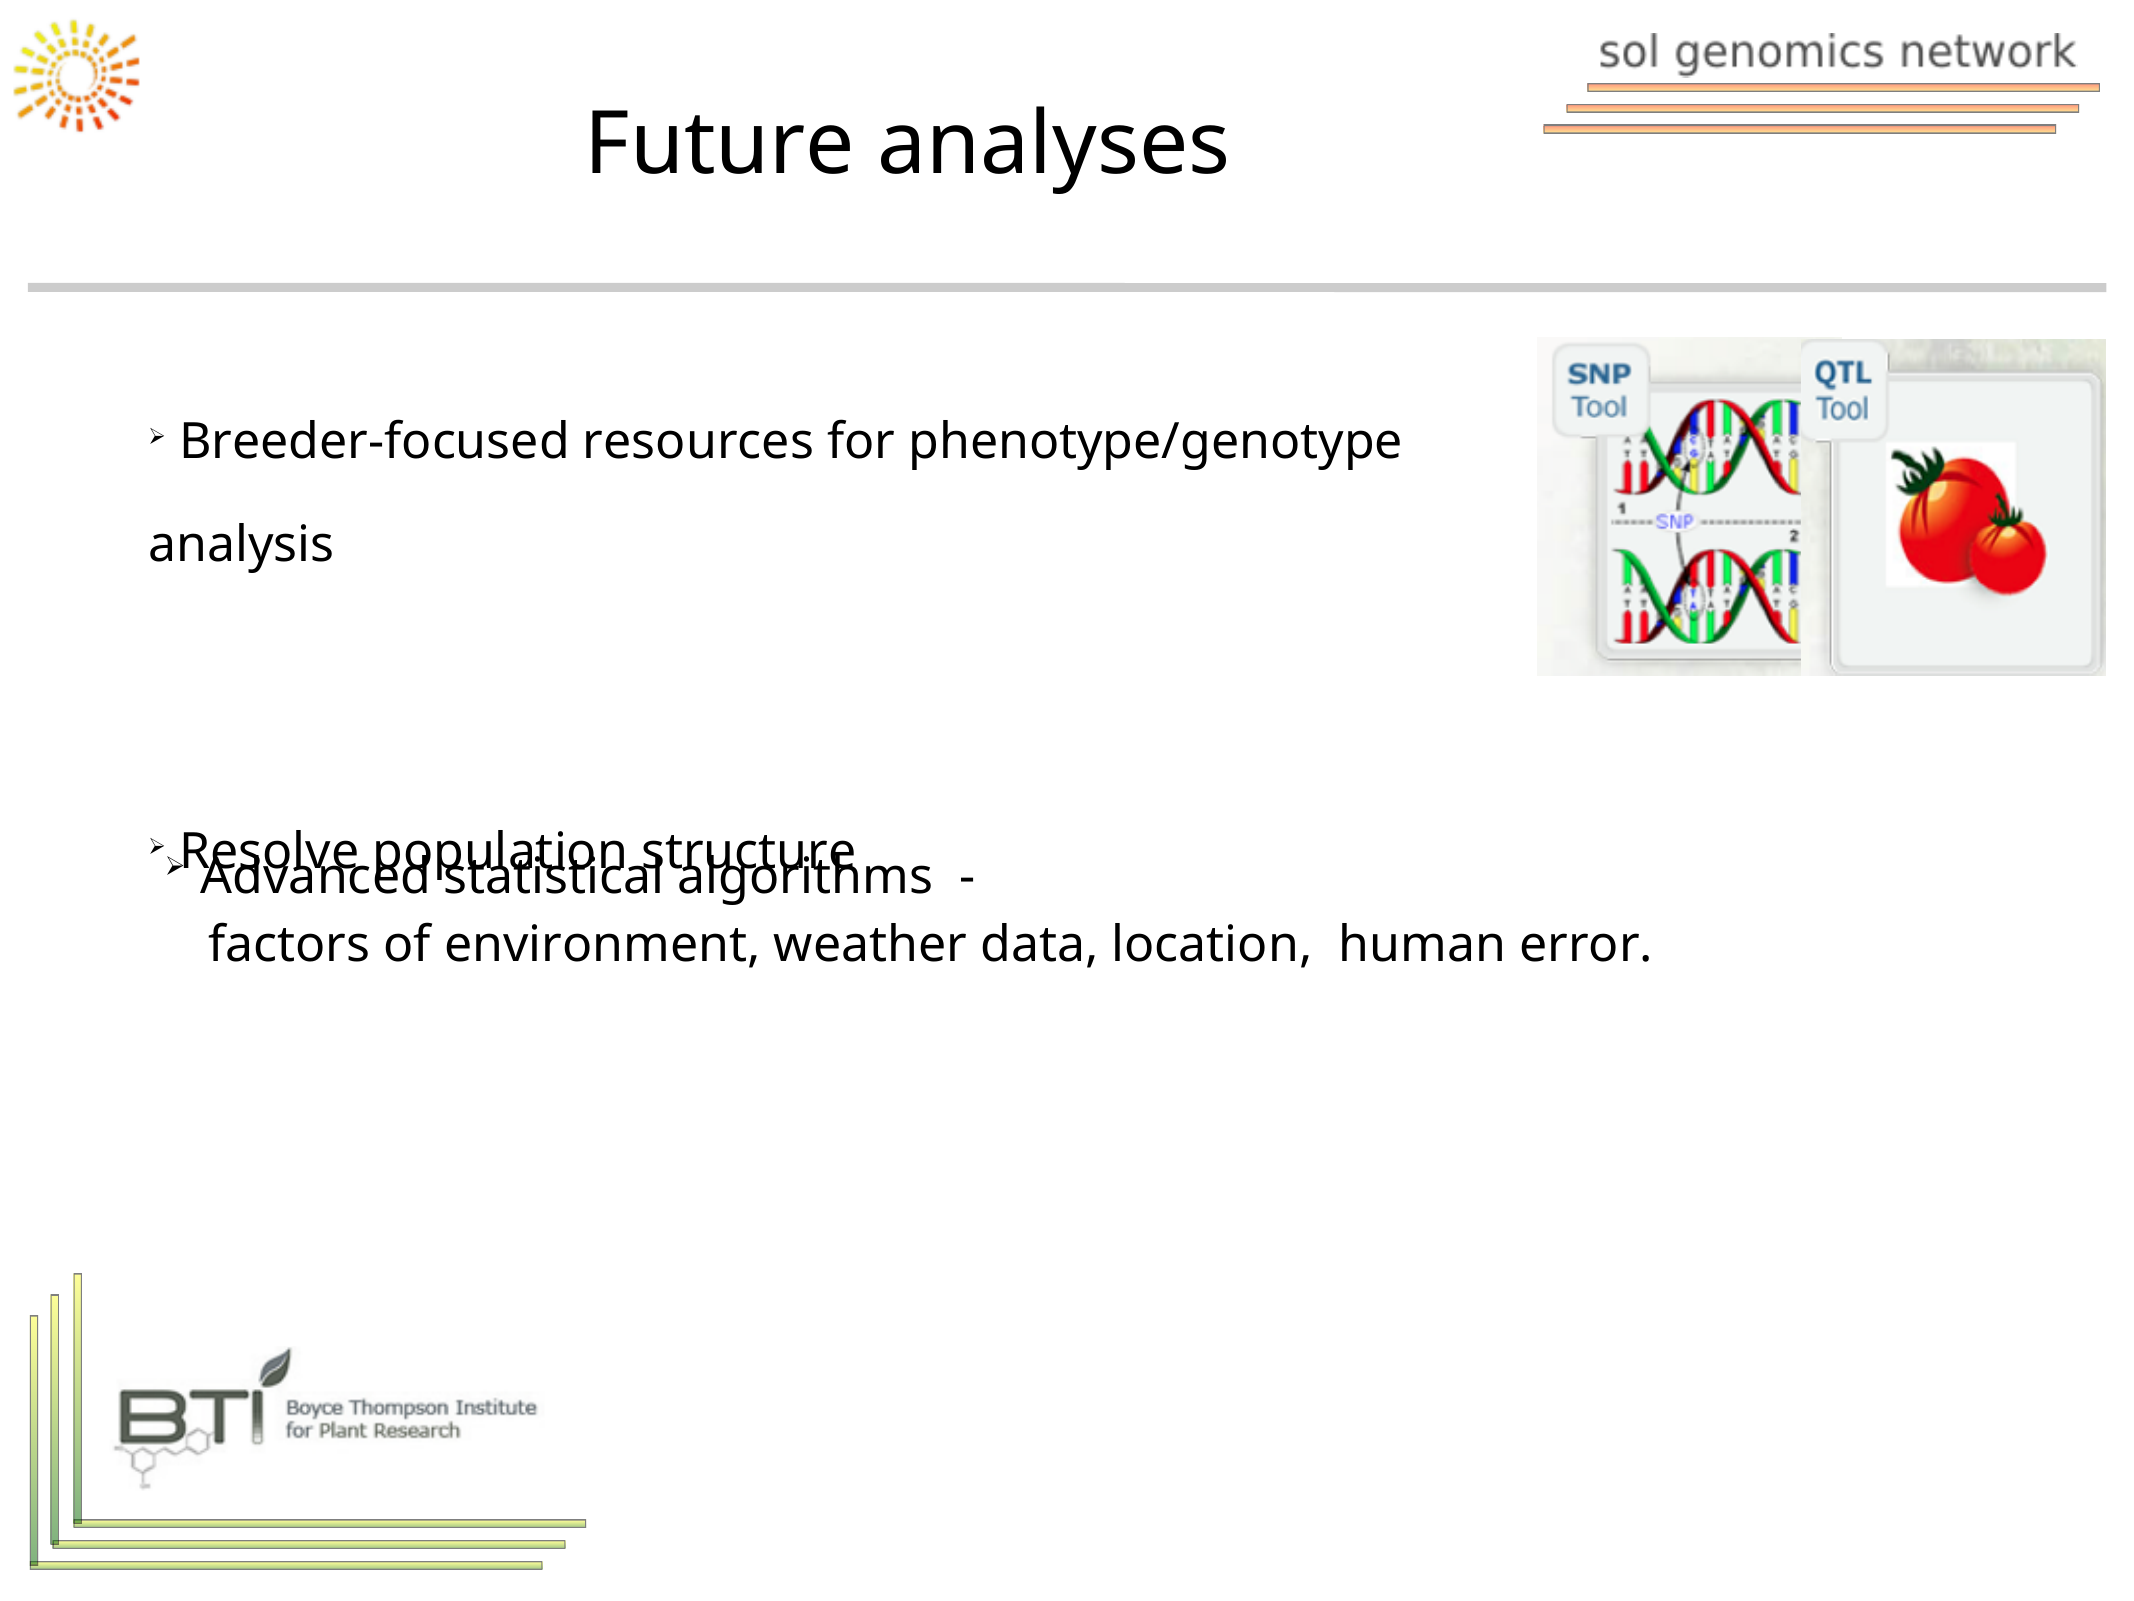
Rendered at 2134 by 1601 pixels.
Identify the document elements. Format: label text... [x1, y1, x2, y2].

text_box [29, 1315, 543, 1570]
text_box [50, 1294, 566, 1549]
text_box [1543, 124, 2057, 134]
picture [1537, 337, 2106, 676]
picture [1597, 33, 2078, 78]
picture [4, 6, 150, 151]
text_box [73, 1273, 587, 1528]
text_box [1566, 104, 2080, 113]
text_box Future analyses [300, 75, 1538, 191]
text_box [1587, 83, 2100, 92]
picture [109, 1346, 551, 1493]
text_box Advanced statistical algorithms - factors of environment, weather data, location, human error. [149, 825, 1875, 963]
text_box Breeder-focused resources for phenotype/genotype analysis Resolve population structure [0, 361, 1479, 894]
